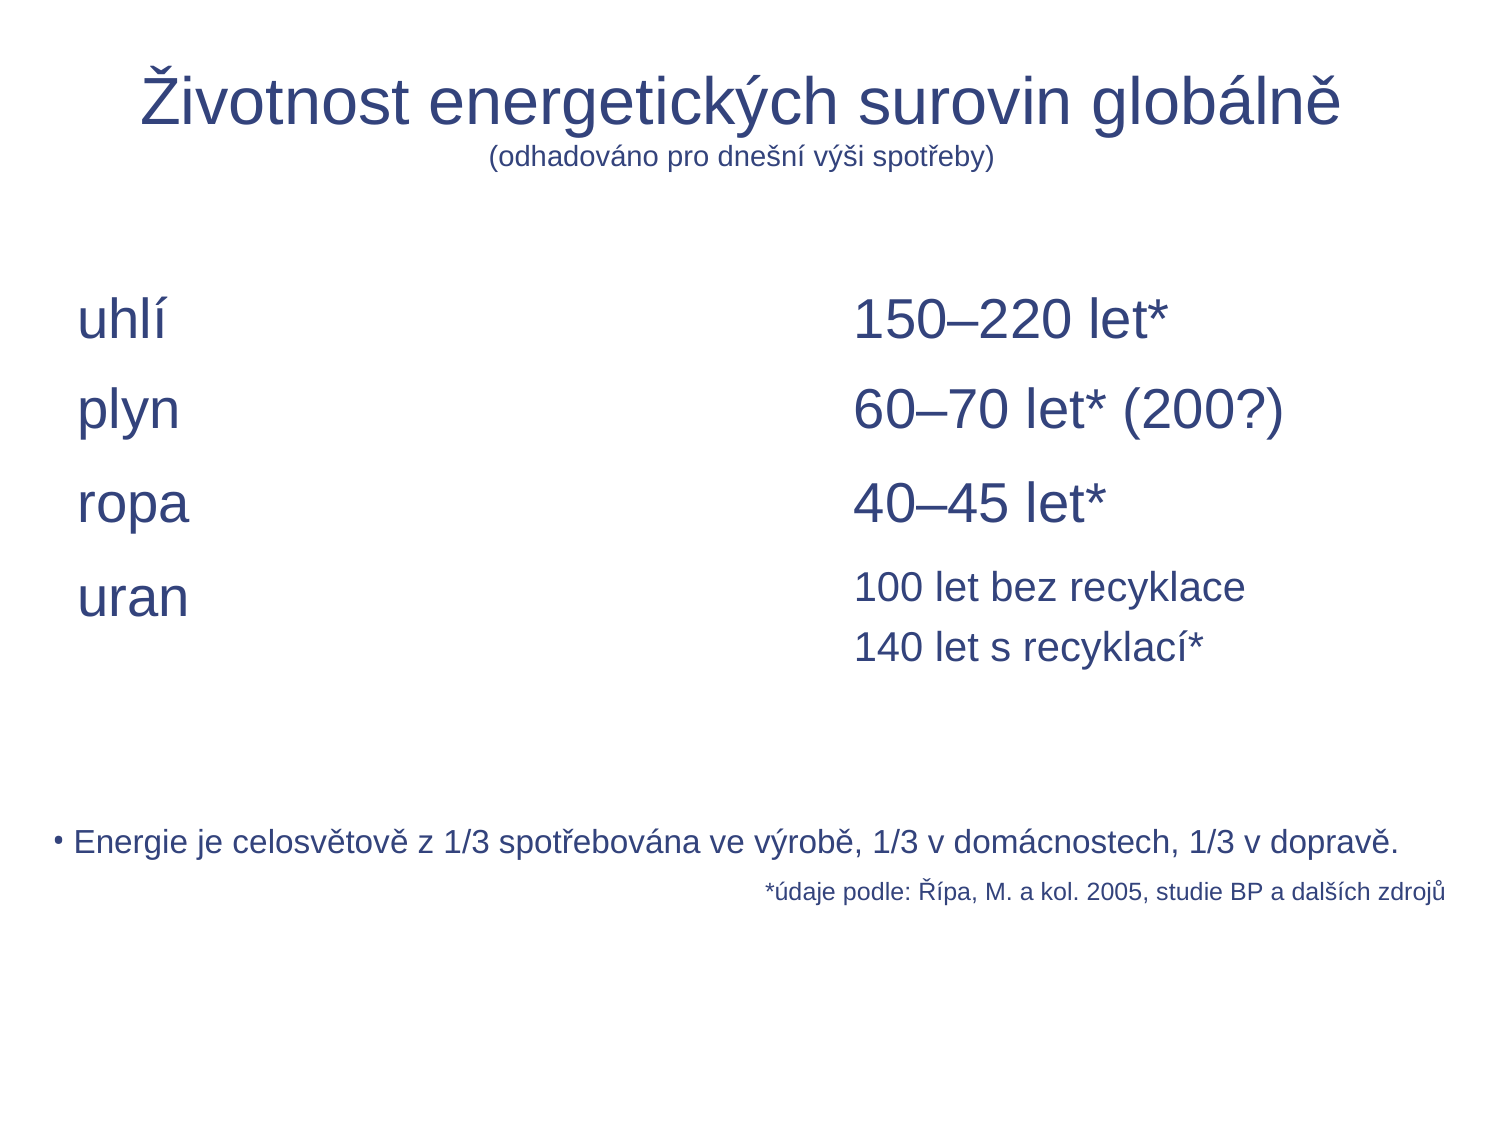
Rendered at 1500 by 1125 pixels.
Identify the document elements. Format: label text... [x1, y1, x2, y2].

table_cell ropa [62, 459, 839, 552]
table_cell uran [62, 552, 839, 683]
table_cell 60–70 let* (200?) [839, 365, 1425, 459]
text_box Energie je celosvětově z 1/3 spotřebována ve výrobě, 1/3 v domácnostech, 1/3 v dopravě. *údaje podle: Řípa, M. a kol. 2005, studie BP a dalších zdrojů [37, 812, 1463, 914]
table_header 150–220 let* [839, 275, 1425, 365]
table_header uhlí [62, 275, 839, 365]
table_cell 40–45 let* [839, 459, 1425, 552]
table_cell 100 let bez recyklace 140 let s recyklací* [839, 552, 1425, 683]
table_cell plyn [62, 365, 839, 459]
text_box Životnost energetických surovin globálně (odhadováno pro dnešní výši spotřeby) [125, 49, 1359, 181]
